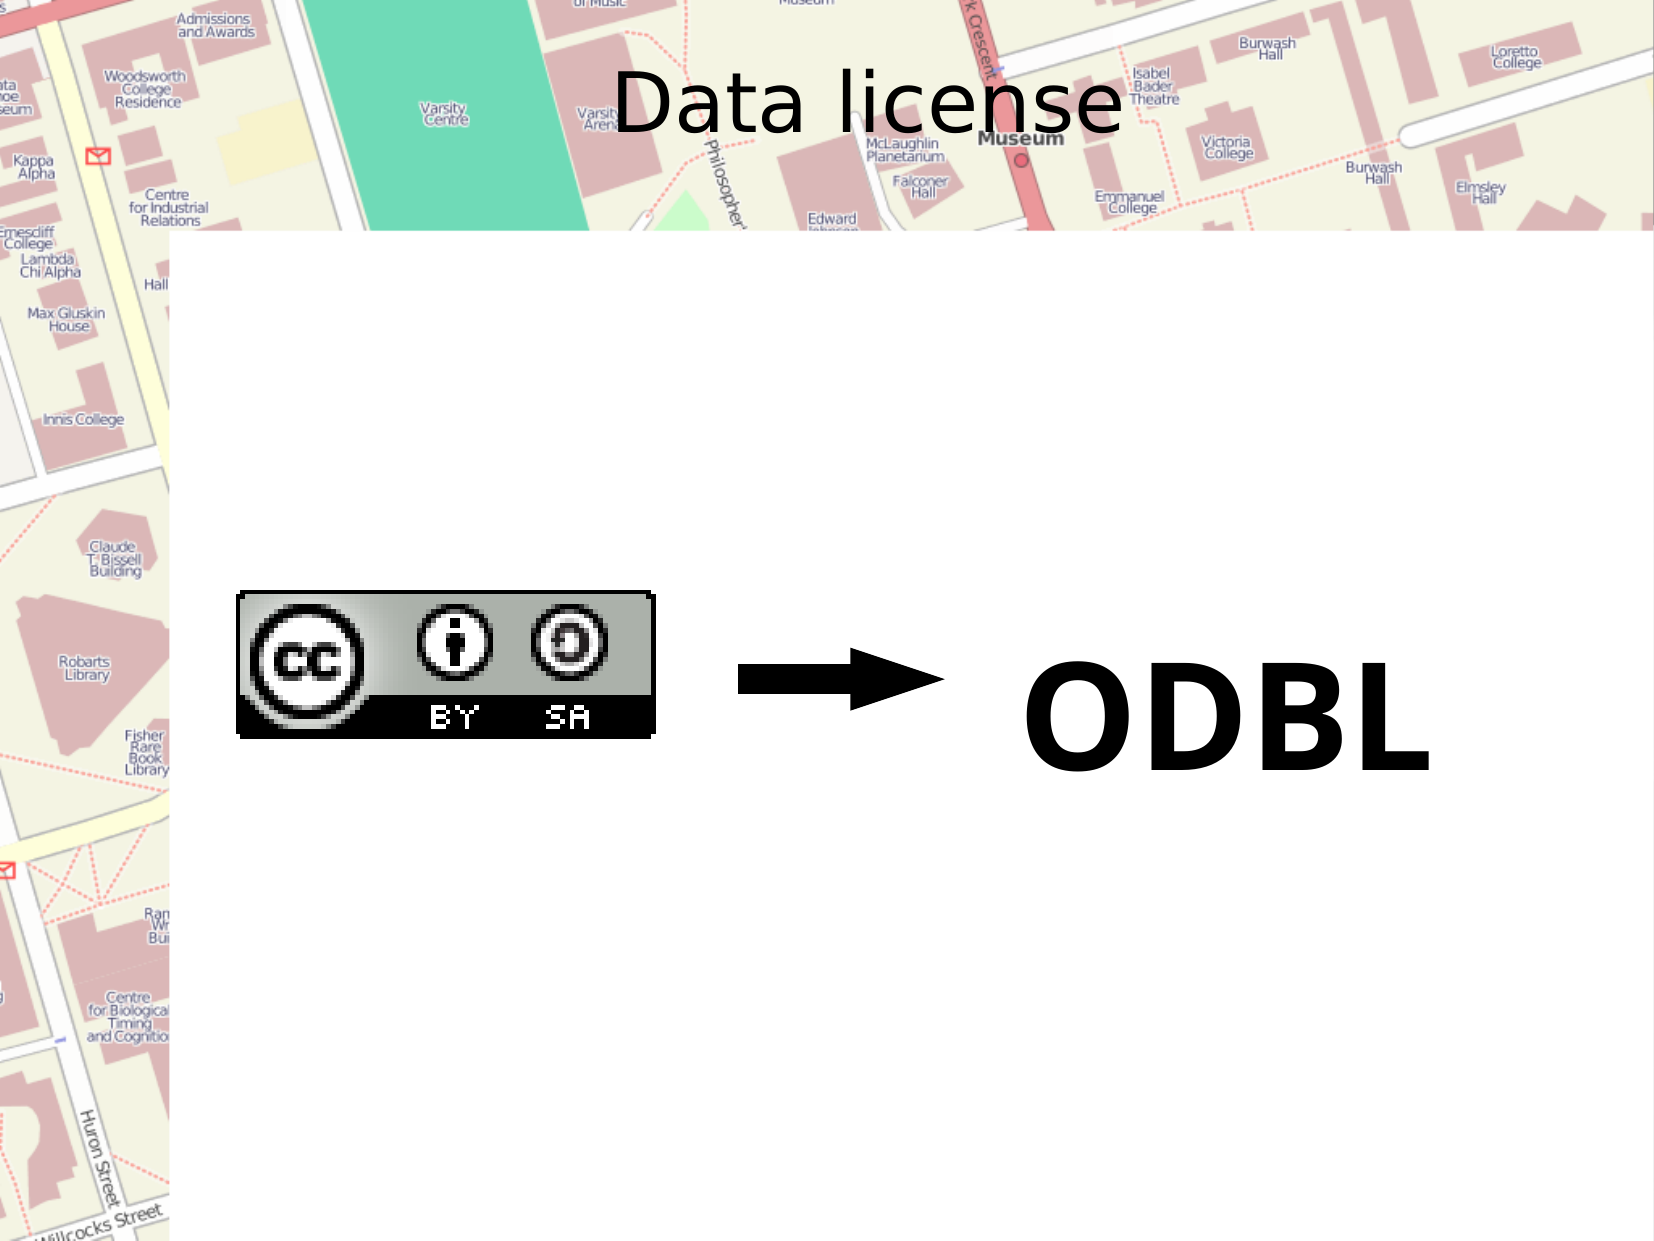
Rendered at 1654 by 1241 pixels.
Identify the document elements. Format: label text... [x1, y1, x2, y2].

title Data license [124, 0, 1613, 208]
picture [0, 0, 1654, 1241]
text_box ODBL [1003, 602, 1459, 768]
